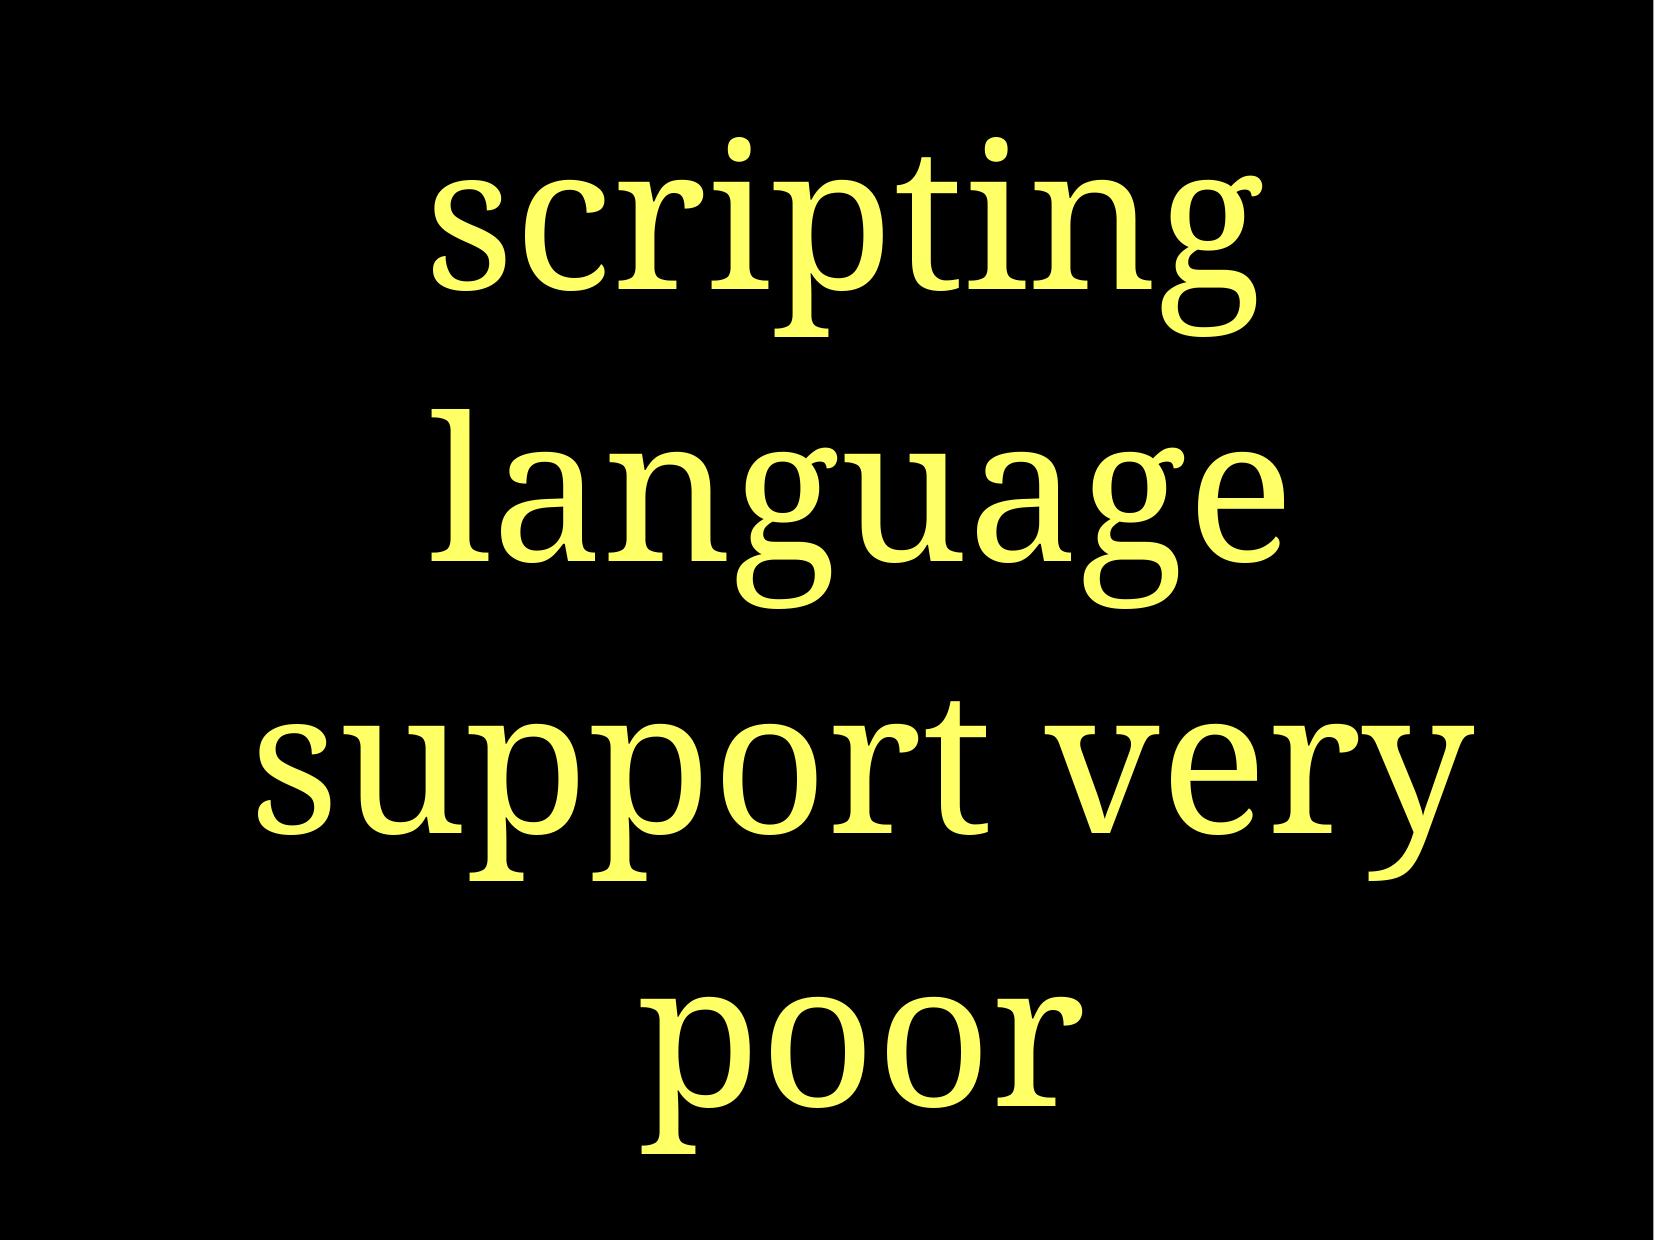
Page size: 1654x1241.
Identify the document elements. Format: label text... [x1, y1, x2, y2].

subtitle scripting language support very poor [0, 0, 1654, 1241]
